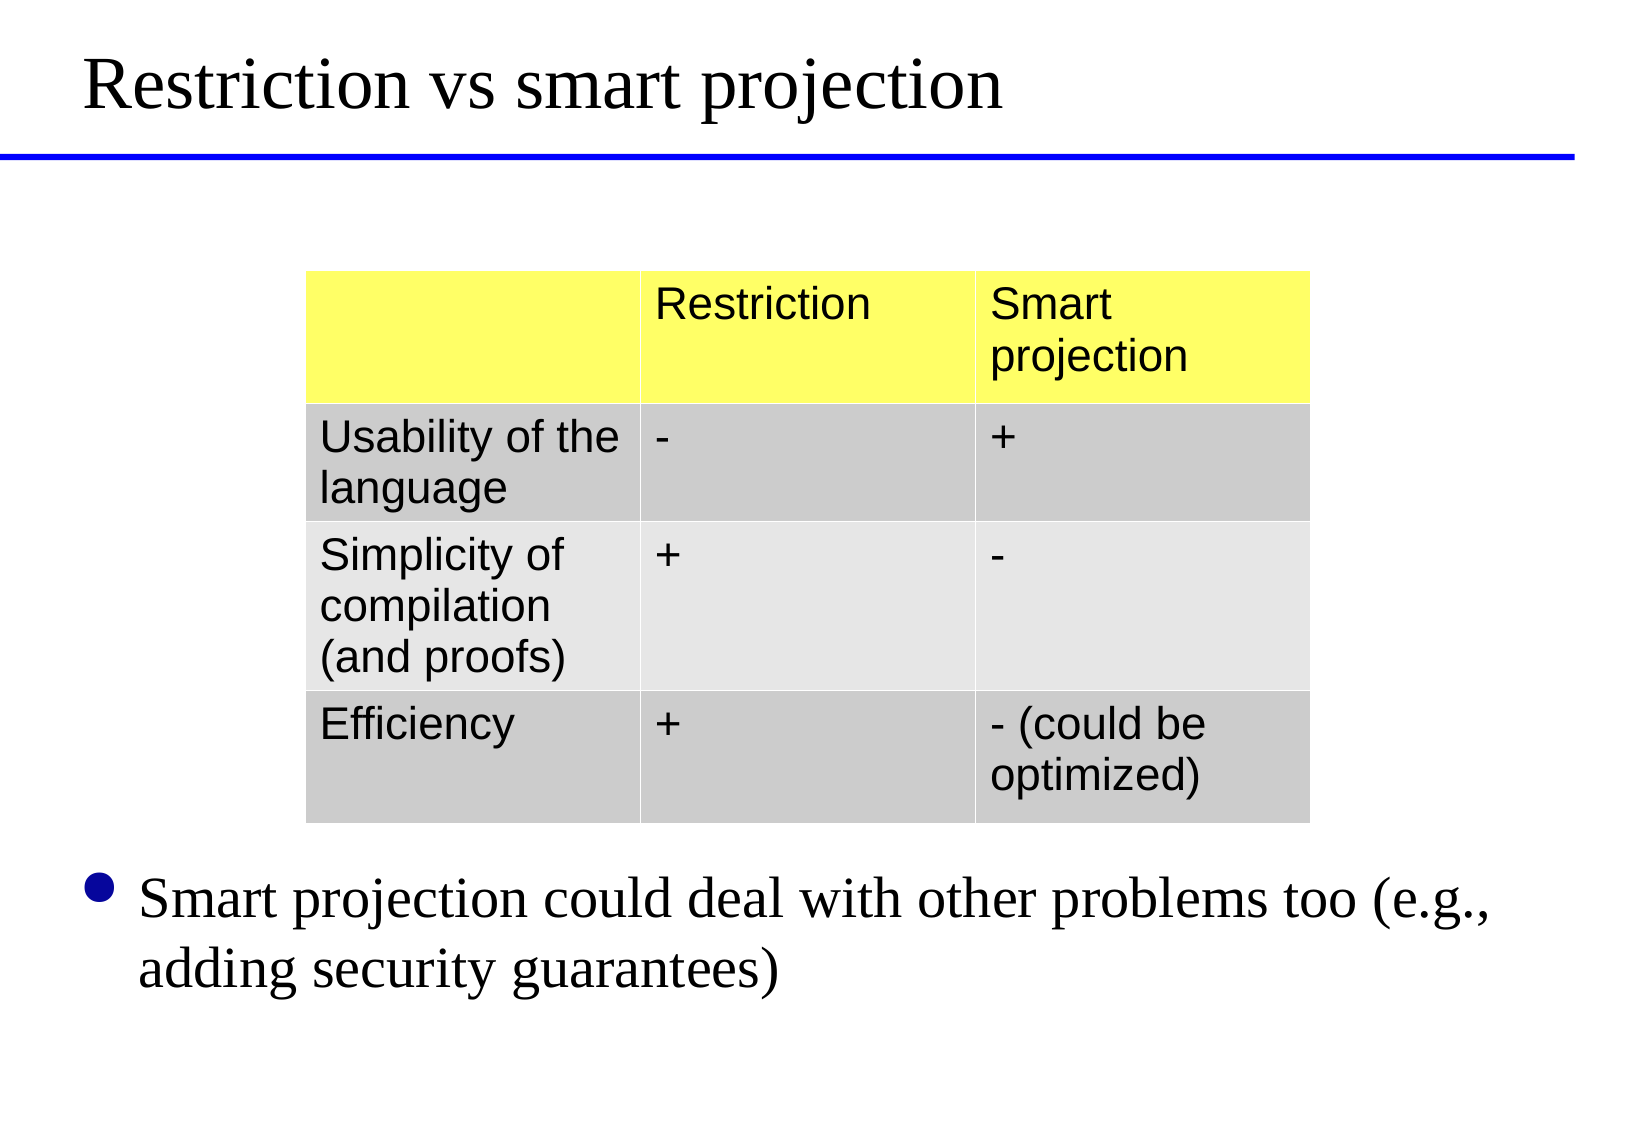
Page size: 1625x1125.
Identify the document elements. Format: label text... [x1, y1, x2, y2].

table_header Smart projection [976, 271, 1310, 403]
table_cell + [976, 404, 1310, 521]
title Restriction vs smart projection [67, 27, 1544, 131]
list Smart projection could deal with other problems too (e.g., adding security guarantees) [67, 198, 1546, 1061]
table_cell + [641, 691, 975, 823]
table_header [306, 271, 640, 403]
table_cell Efficiency [306, 691, 640, 823]
table_cell - [976, 522, 1310, 690]
table_cell - (could be optimized) [976, 691, 1310, 823]
table_cell Simplicity of compilation (and proofs) [306, 522, 640, 690]
table_cell + [641, 522, 975, 690]
table_cell Usability of the language [306, 404, 640, 521]
table_header Restriction [641, 271, 975, 403]
table_cell - [641, 404, 975, 521]
